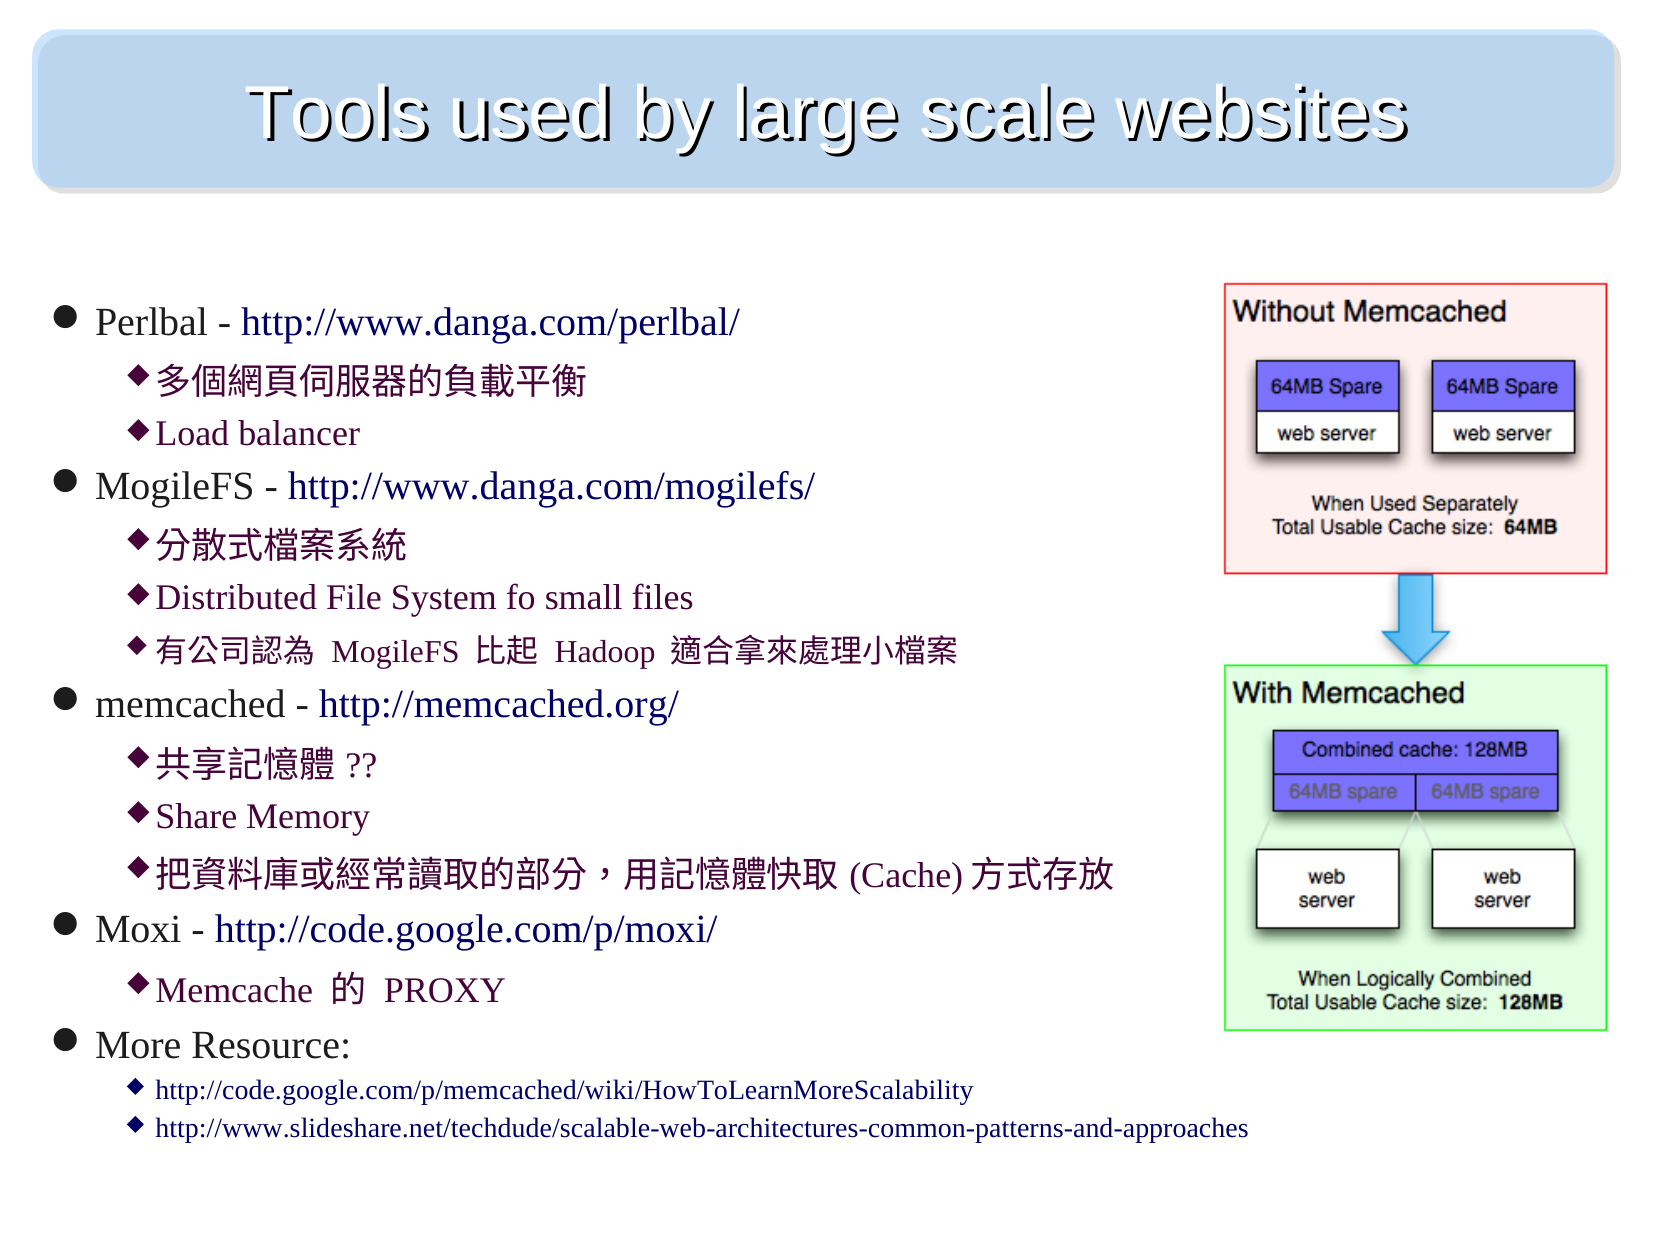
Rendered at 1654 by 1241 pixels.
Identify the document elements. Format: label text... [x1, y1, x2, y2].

picture [1206, 265, 1626, 1048]
title Tools used by large scale websites [123, 34, 1530, 191]
list Perlbal - http://www.danga.com/perlbal/ 多個網頁伺服器的負載平衡 Load balancer MogileFS - http://www.danga.com/mogilefs/ 分散式檔案系統 Distributed File System fo small files 有公司認為 MogileFS 比起 Hadoop 適合拿來處理小檔案 memcached - http://memcached.org/ 共享記憶體?? Share Memory 把資料庫或經常讀取的部分，用記憶體快取(Cache)方式存放 Moxi - http://code.google.com/p/moxi/ Memcache 的 PROXY More Resource: http://code.google.com/p/memcached/wiki/HowToLearnMoreScalability http://www.slideshare.net/techdude/scalable-web-architectures-common-patterns-and-approaches [35, 291, 1565, 1152]
text_box [32, 29, 1615, 188]
